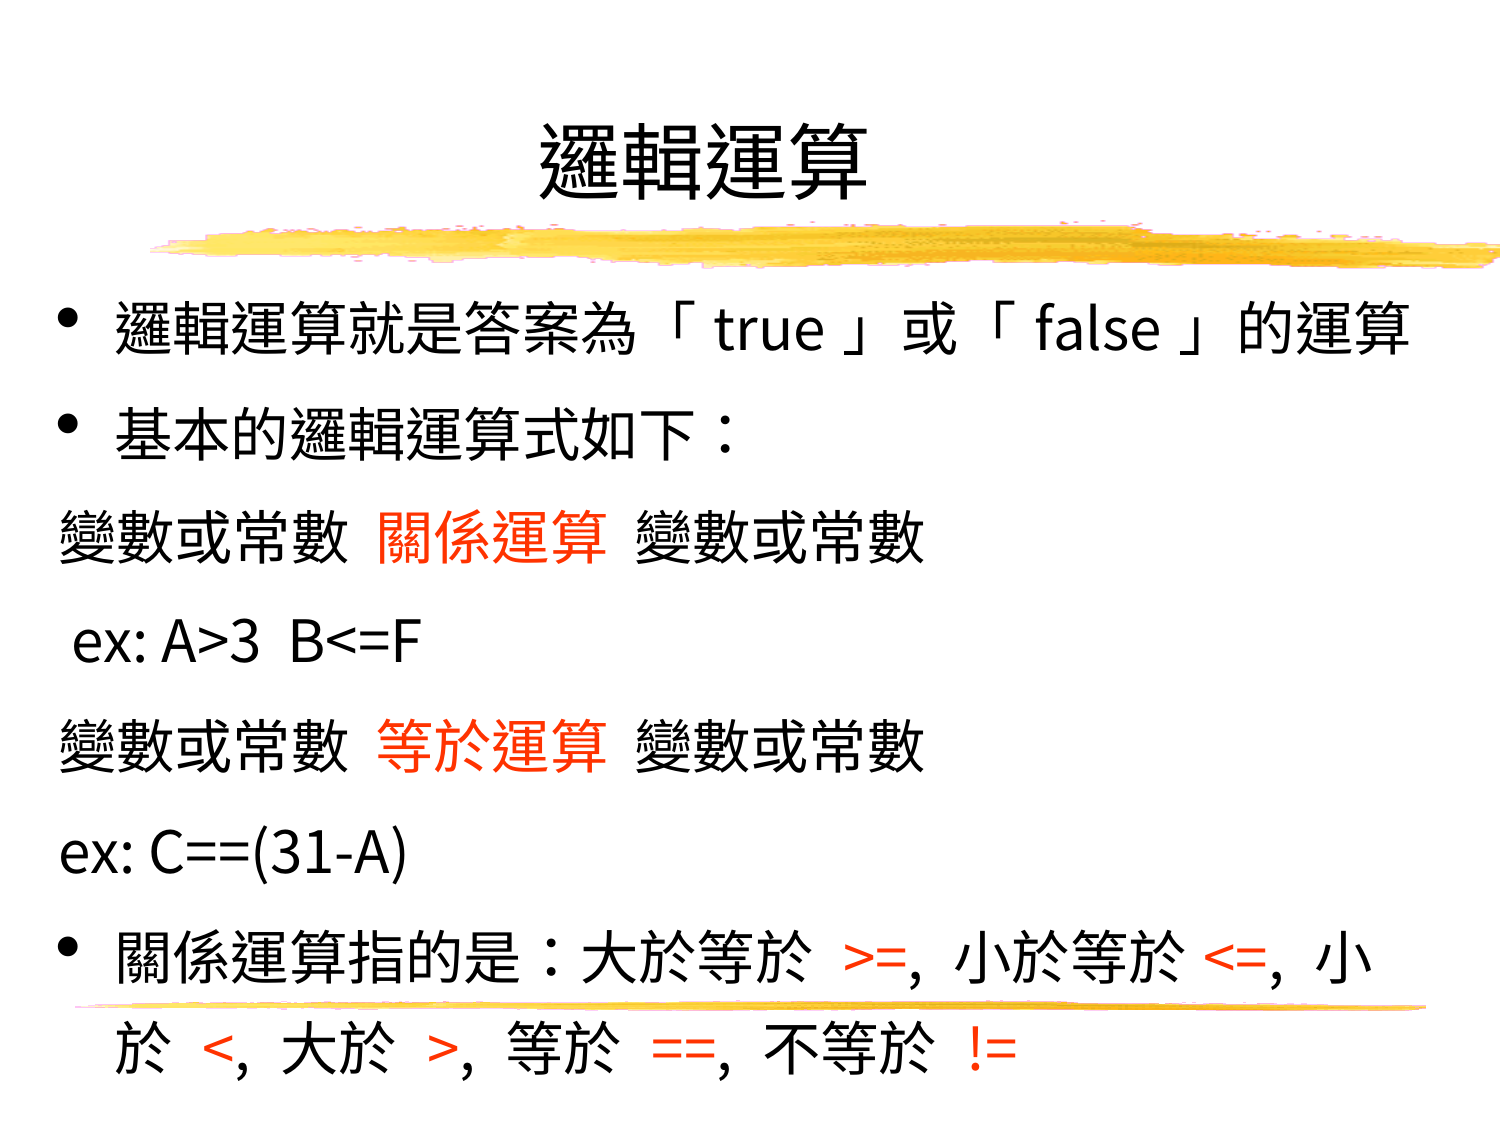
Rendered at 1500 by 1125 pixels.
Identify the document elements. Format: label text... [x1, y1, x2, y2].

title 邏輯運算 [66, 37, 1342, 225]
list 邏輯運算就是答案為「true」或「false」的運算 基本的邏輯運算式如下： 變數或常數 關係運算 變數或常數 ex: A>3 B<=F 變數或常數 等於運算 變數或常數 ex: C==(31-A) 關係運算指的是：大於等於 >=, 小於等於<=, 小於 <, 大於 >, 等於 ==, 不等於 != [43, 268, 1439, 1103]
picture [150, 215, 1500, 279]
